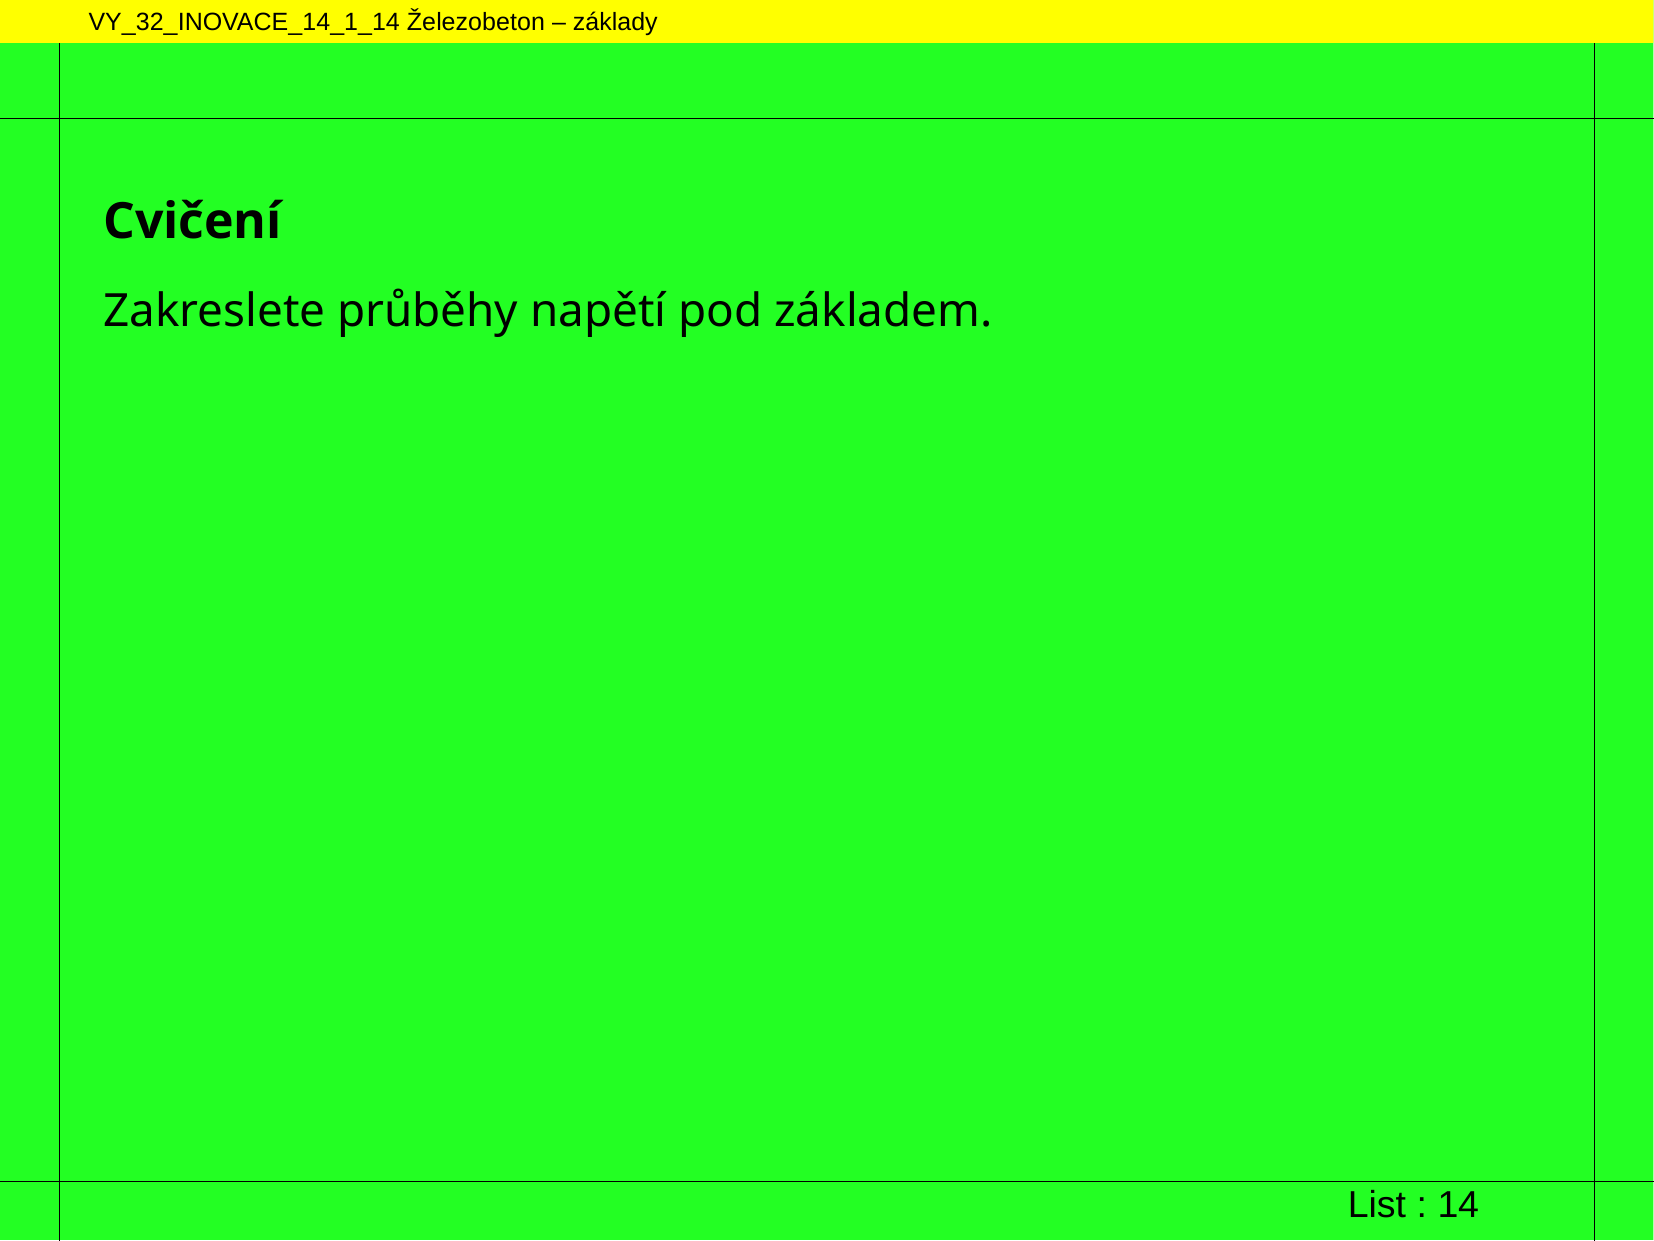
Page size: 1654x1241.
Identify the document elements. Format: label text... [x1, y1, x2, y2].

text_box Cvičení Zakreslete průběhy napětí pod základem. [88, 177, 1506, 357]
text_box List : <číslo> [1357, 1176, 1599, 1241]
text_box VY_32_INOVACE_14_1_14 Železobeton – základy [0, 0, 1654, 43]
